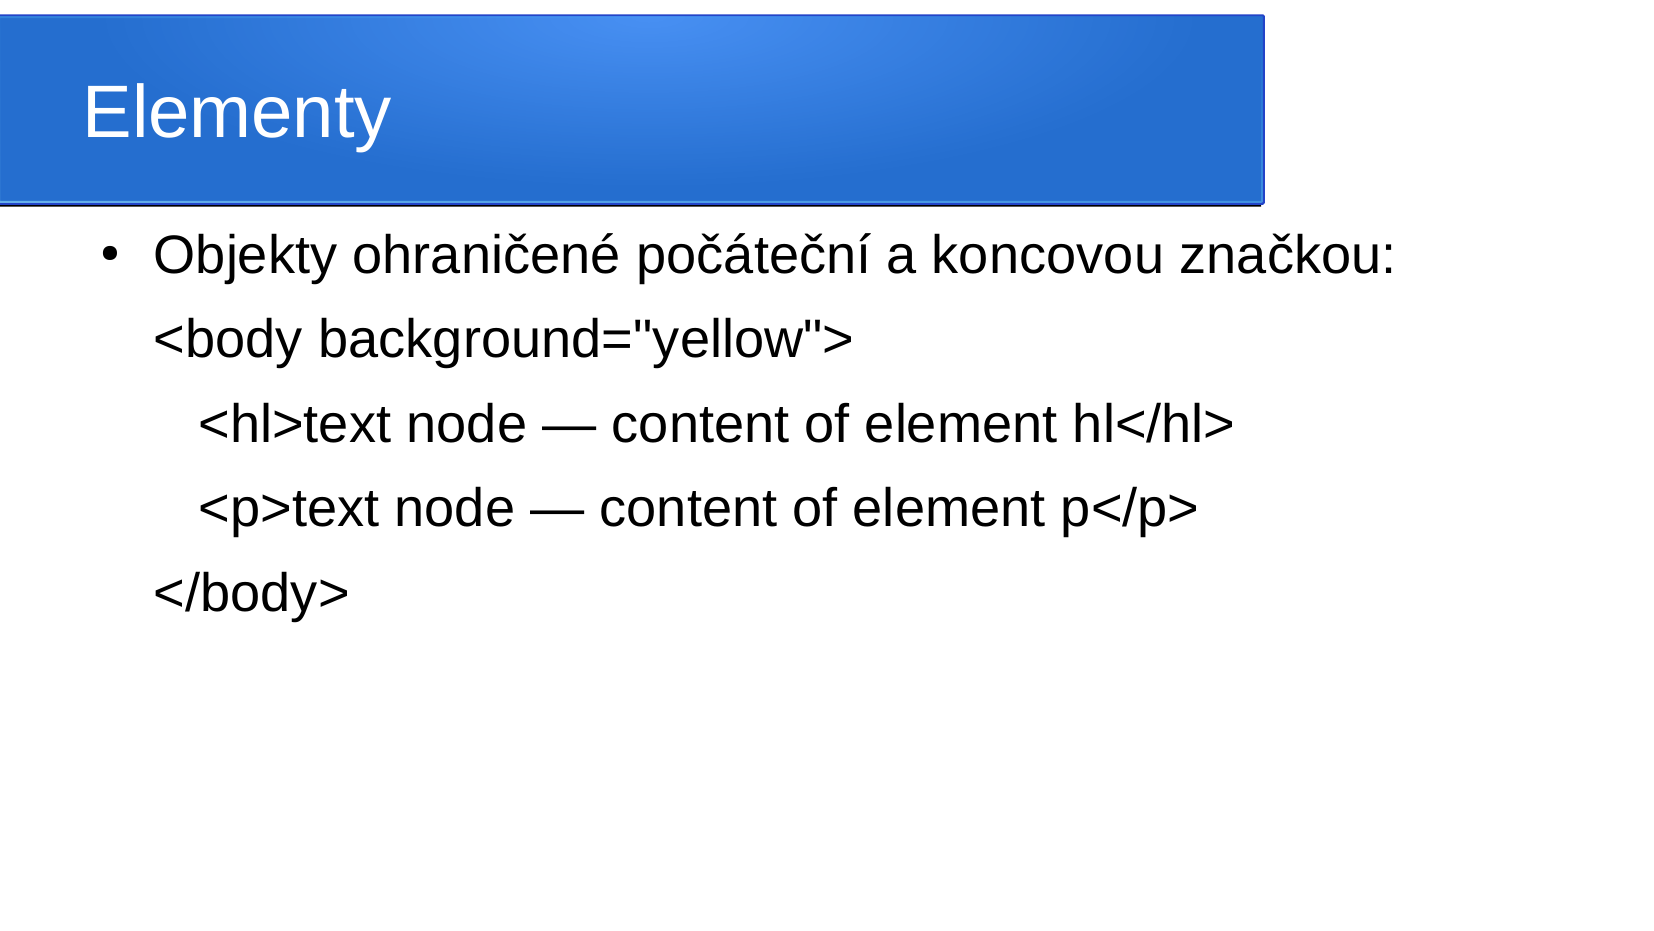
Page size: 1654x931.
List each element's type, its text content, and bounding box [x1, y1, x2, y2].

list Objekty ohraničené počáteční a koncovou značkou: <body background="yellow"> <hl>text node — content of element hl</hl> <p>text node — content of element p</p> </body> [82, 224, 1571, 764]
title Elementy [82, 35, 1235, 189]
